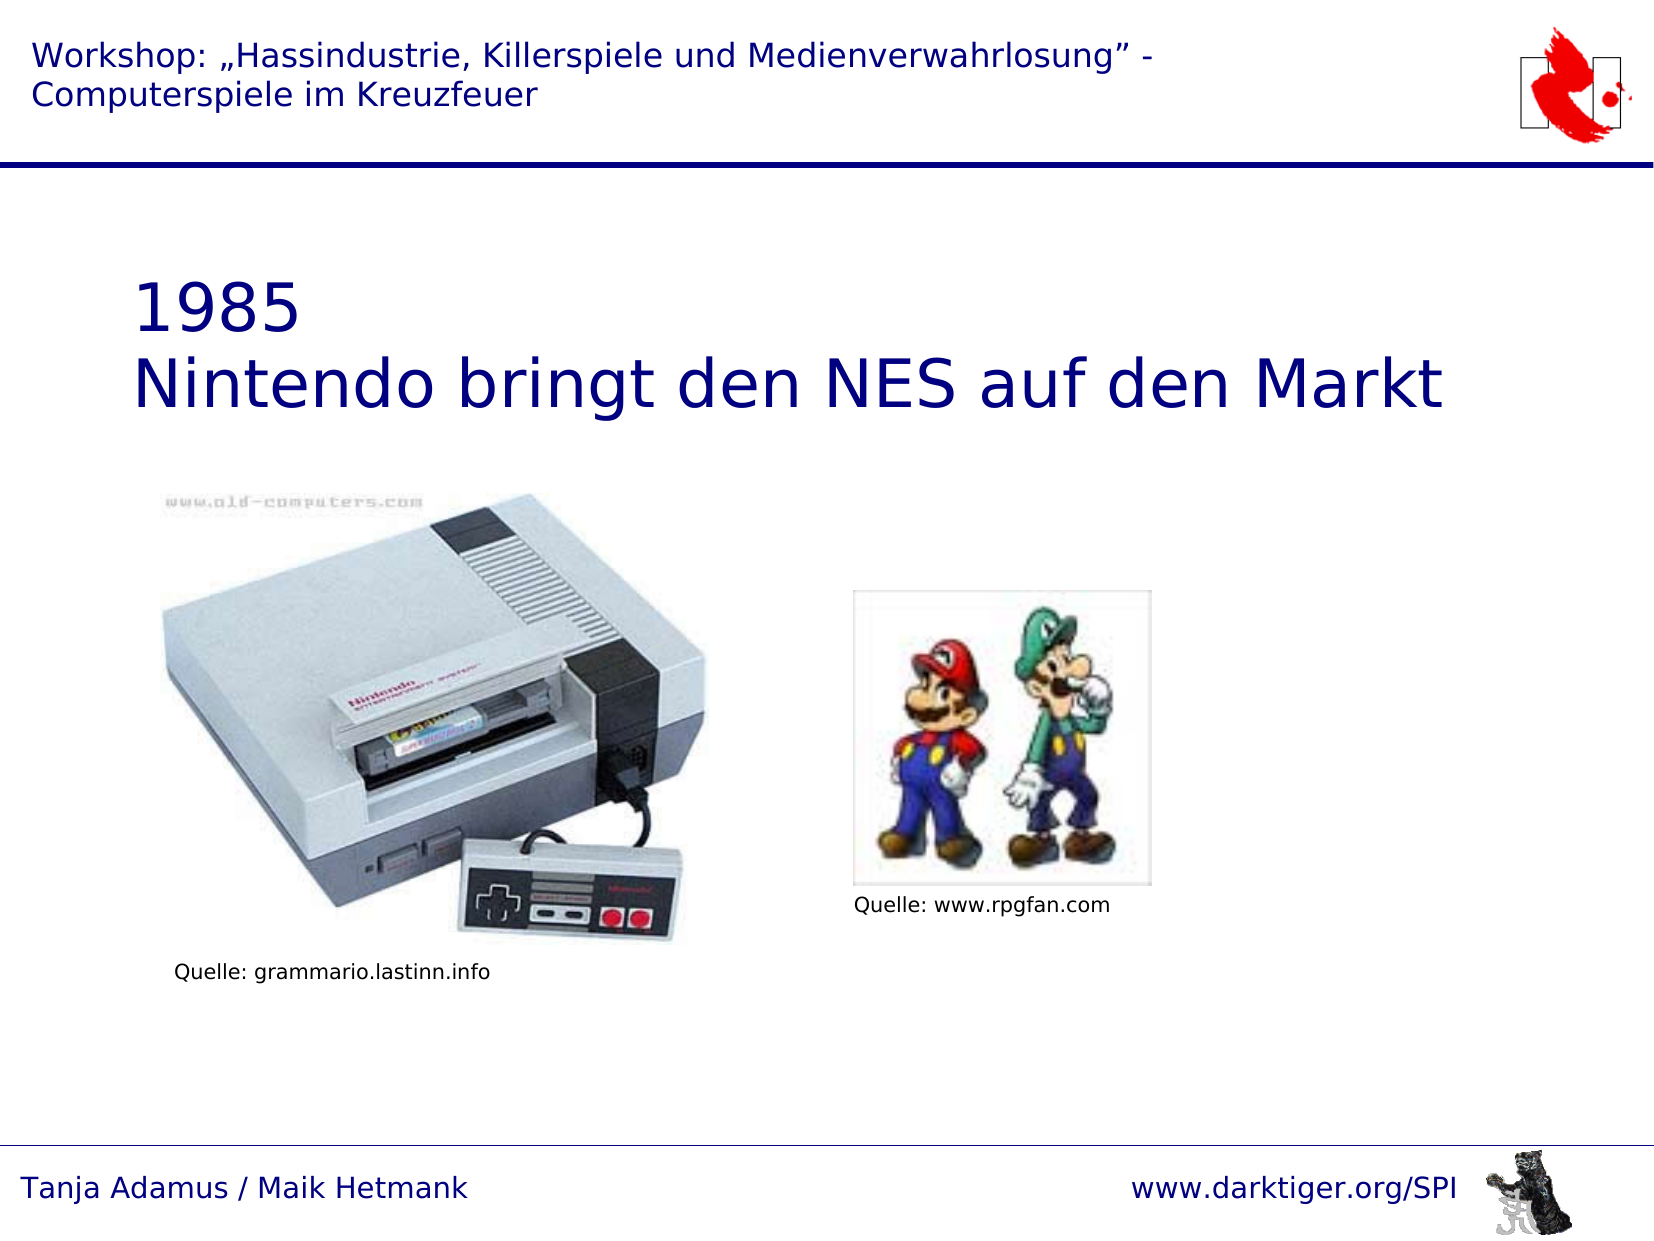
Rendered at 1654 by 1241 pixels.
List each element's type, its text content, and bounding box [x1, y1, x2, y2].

text_box Quelle: grammario.lastinn.info [159, 953, 506, 993]
text_box 1985 [118, 261, 1152, 338]
picture [160, 493, 709, 945]
picture [1486, 1150, 1572, 1235]
text_box Workshop: „Hassindustrie, Killerspiele und Medienverwahrlosung” - Computerspiele im Kreuzfeuer [16, 29, 1418, 178]
picture [853, 590, 1152, 886]
text_box Nintendo bringt den NES auf den Markt [118, 338, 1595, 432]
picture [1503, 16, 1632, 148]
text_box Quelle: www.rpgfan.com [839, 885, 1126, 925]
